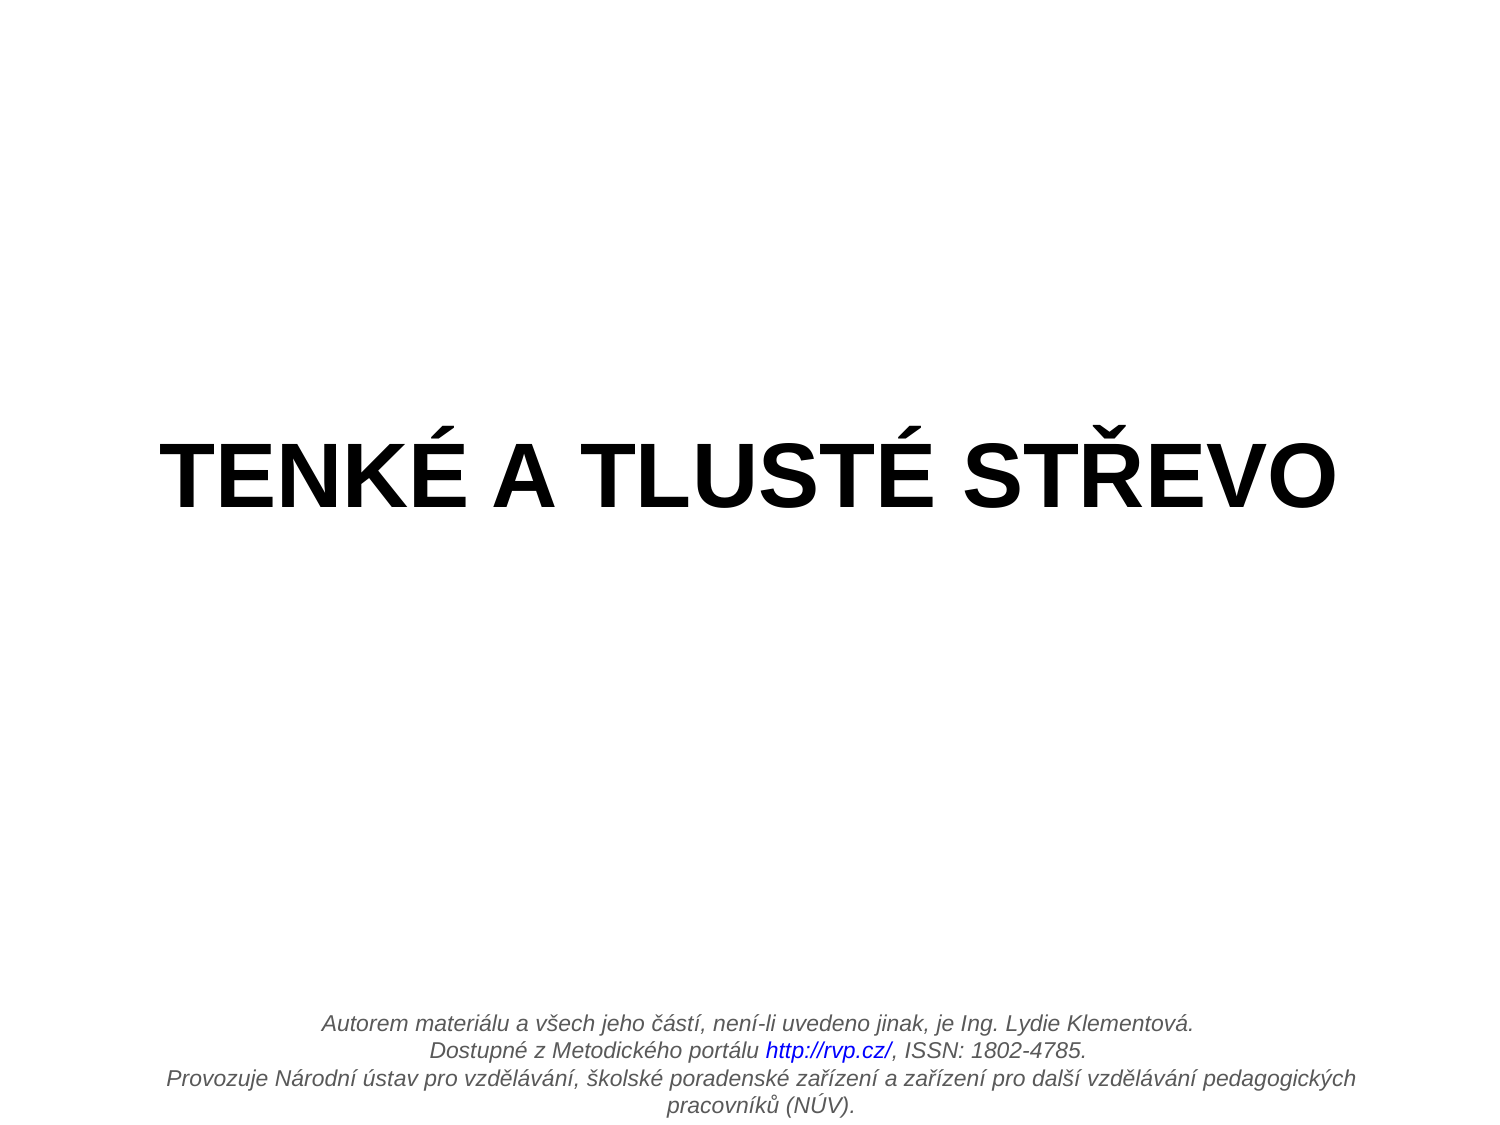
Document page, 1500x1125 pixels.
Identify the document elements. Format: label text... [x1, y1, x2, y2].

text_box Autorem materiálu a všech jeho částí, není-li uvedeno jinak, je Ing. Lydie Klementová. Dostupné z Metodického portálu http://rvp.cz/, ISSN: 1802-4785. Provozuje Národní ústav pro vzdělávání, školské poradenské zařízení a zařízení pro další vzdělávání pedagogických pracovníků (NÚV). [147, 1046, 1377, 1107]
title TENKÉ A TLUSTÉ STŘEVO [112, 349, 1388, 592]
